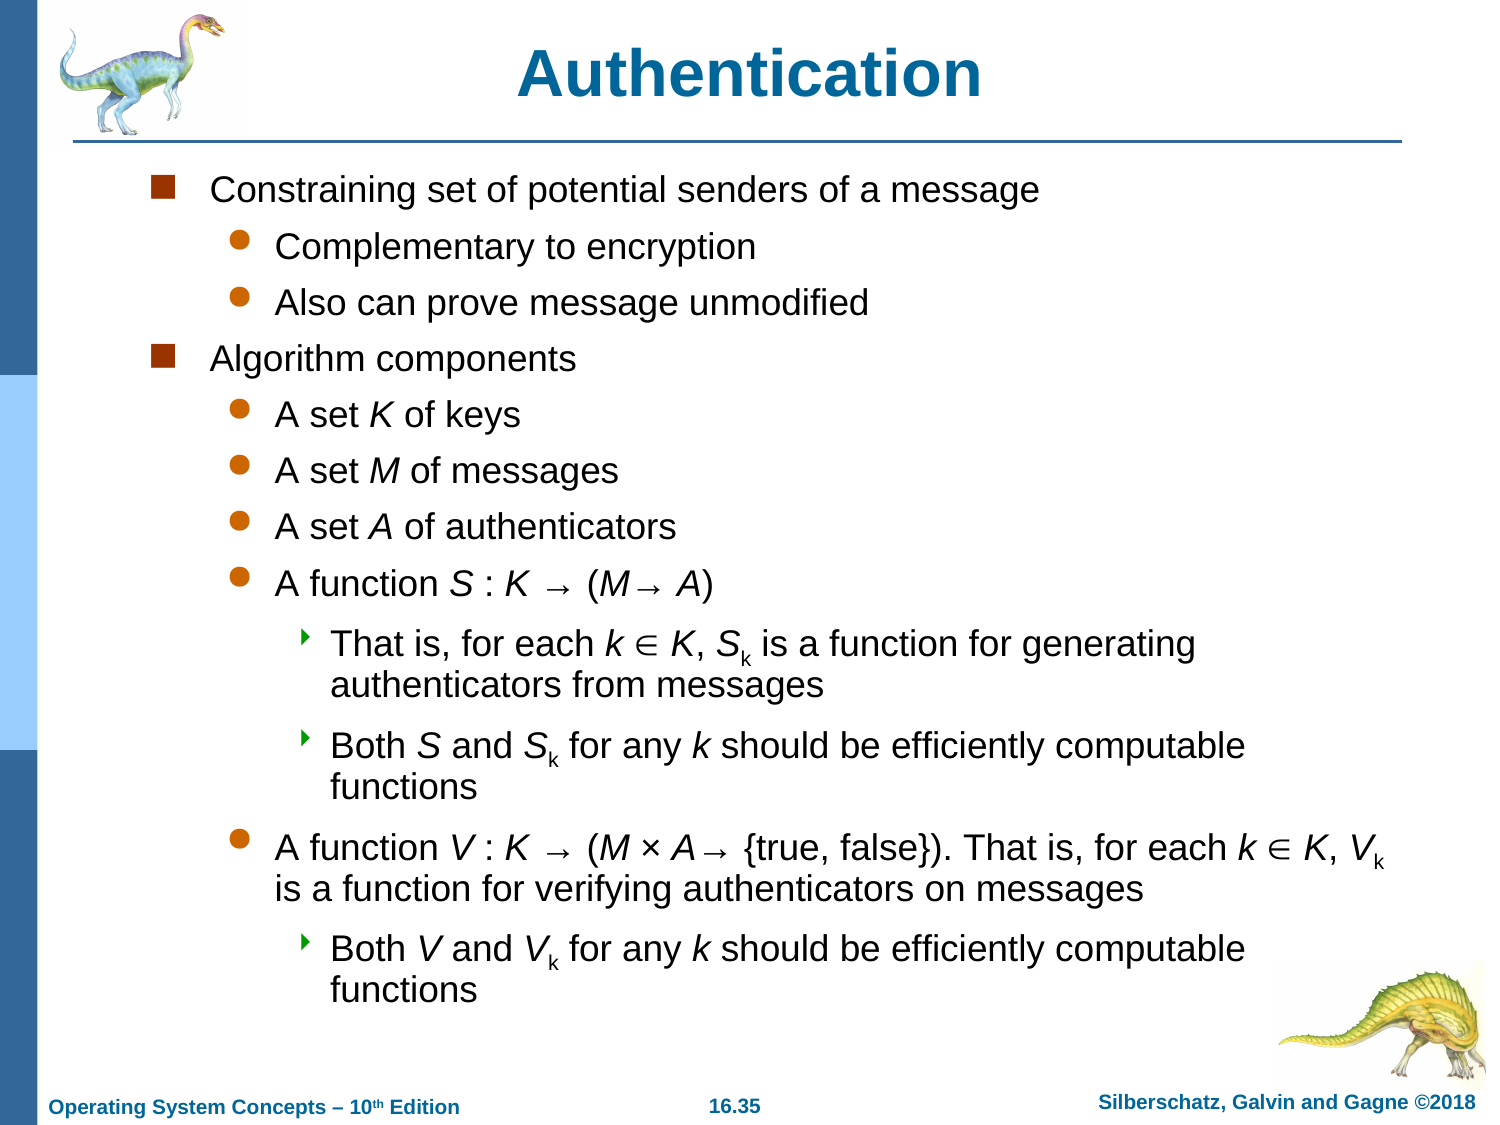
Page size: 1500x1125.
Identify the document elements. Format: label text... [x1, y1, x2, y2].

list Constraining set of potential senders of a message Complementary to encryption Also can prove message unmodified Algorithm components A set K of keys A set M of messages A set A of authenticators A function S : K → (M→ A) That is, for each k  K, Sk is a function for generating authenticators from messages Both S and Sk for any k should be efficiently computable functions A function V : K → (M × A→ {true, false}). That is, for each k  K, Vk is a function for verifying authenticators on messages Both V and Vk for any k should be efficiently computable functions [139, 163, 1406, 1021]
picture [46, 0, 243, 149]
title Authentication [75, 23, 1426, 118]
picture [1275, 959, 1486, 1090]
picture [1415, 1094, 1423, 1099]
